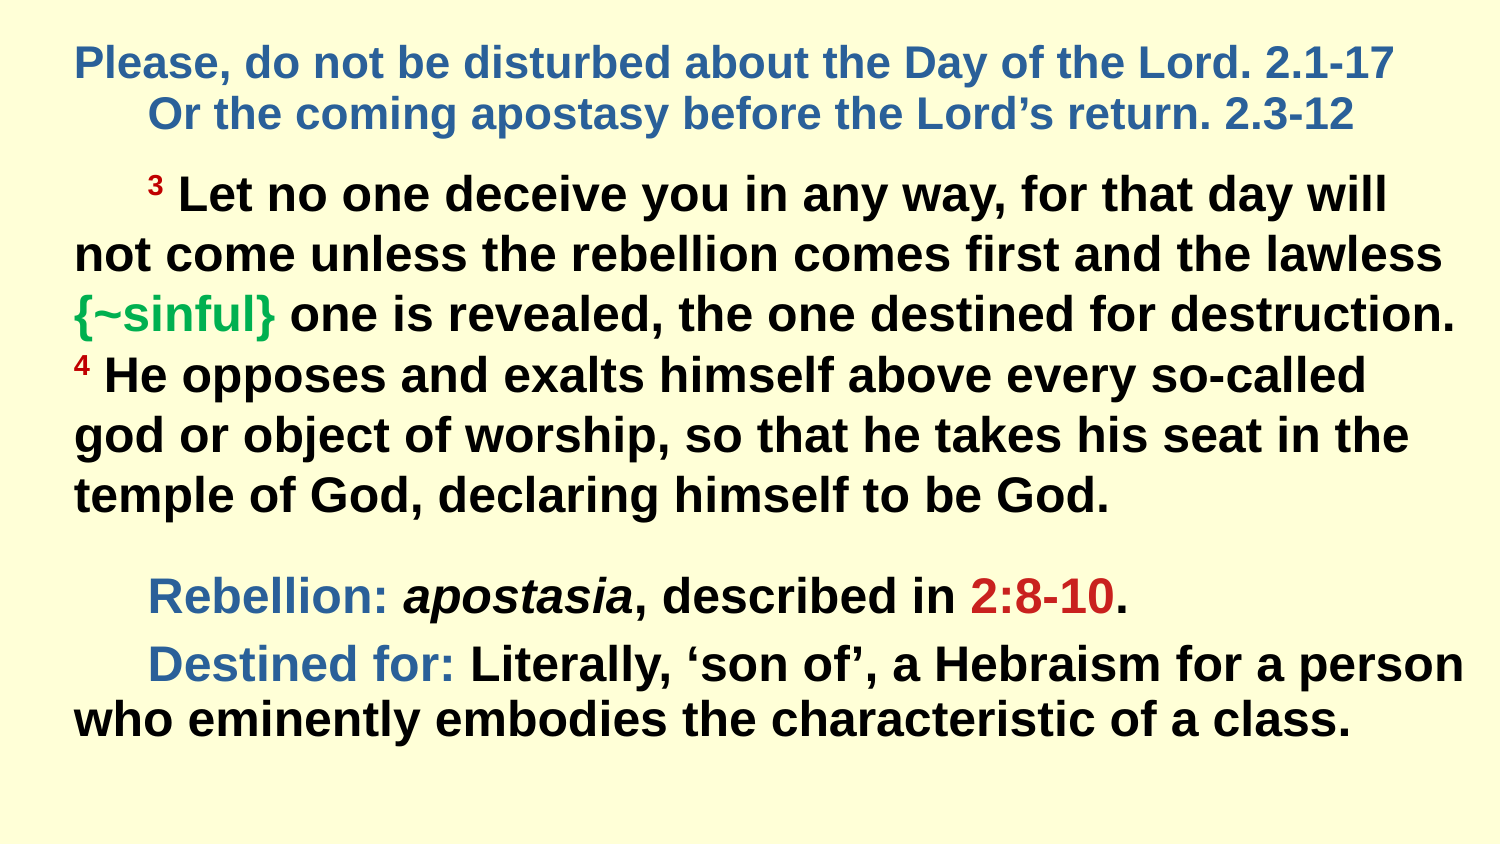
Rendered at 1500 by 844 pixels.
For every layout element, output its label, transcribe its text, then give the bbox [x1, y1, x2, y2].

text_box Please, do not be disturbed about the Day of the Lord. 2.1-17 Or the coming apostasy before the Lord’s return. 2.3-12 [59, 29, 1418, 147]
text_box 3 Let no one deceive you in any way, for that day will not come unless the rebellion comes first and the lawless {~sinful} one is revealed, the one destined for destruction. 4 He opposes and exalts himself above every so-called god or object of worship, so that he takes his seat in the temple of God, declaring himself to be God. [59, 154, 1477, 532]
text_box Rebellion: apostasia, described in 2:8-10. Destined for: Literally, ‘son of’, a Hebraism for a person who eminently embodies the characteristic of a class. [59, 561, 1500, 756]
